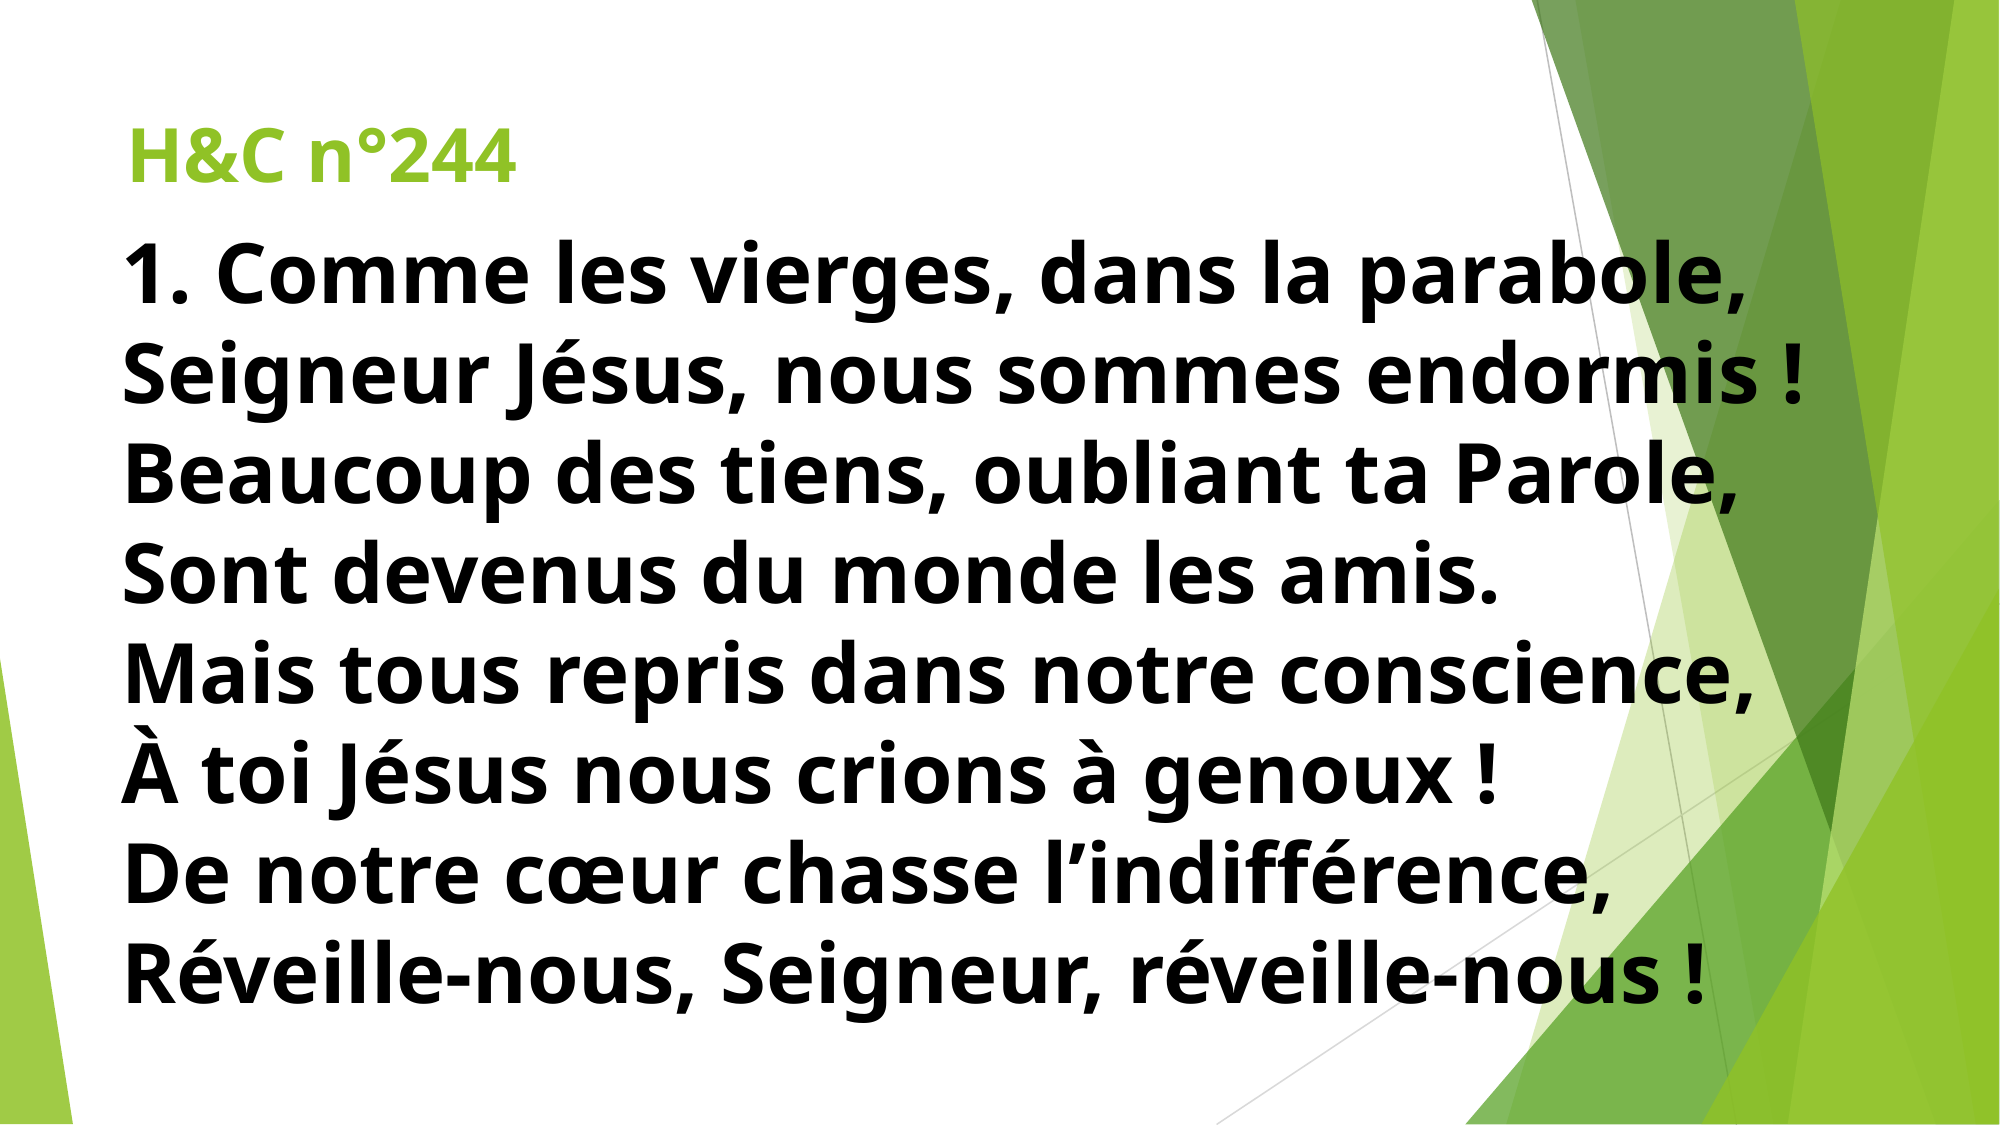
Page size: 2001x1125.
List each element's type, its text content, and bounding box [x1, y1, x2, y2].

text_box 1. Comme les vierges, dans la parabole, Seigneur Jésus, nous sommes endormis ! Beaucoup des tiens, oubliant ta Parole, Sont devenus du monde les amis. Mais tous repris dans notre conscience, À toi Jésus nous crions à genoux ! De notre cœur chasse l’indifférence, Réveille-nous, Seigneur, réveille-nous ! [106, 212, 1961, 1074]
text_box H&C n°244 [111, 99, 1522, 212]
